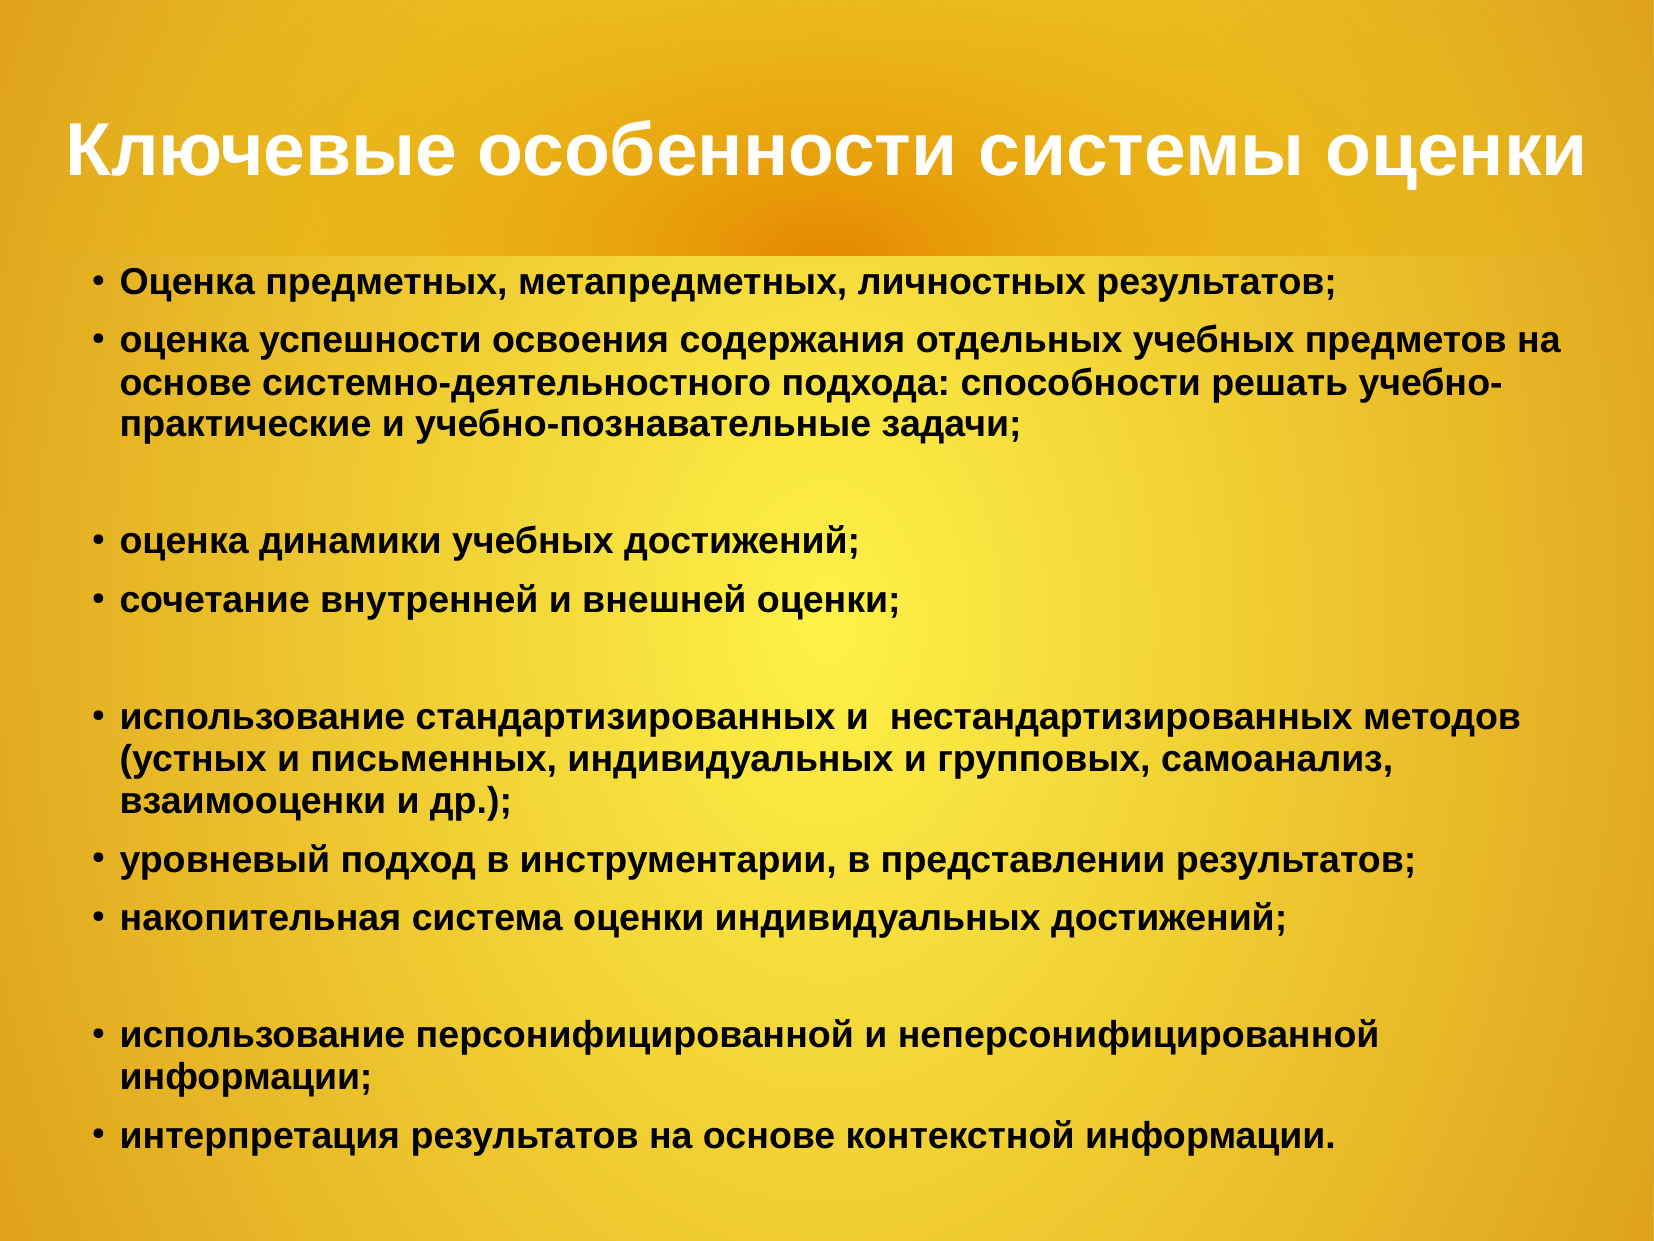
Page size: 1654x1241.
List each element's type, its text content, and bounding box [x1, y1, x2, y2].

list Оценка предметных, метапредметных, личностных результатов; оценка успешности освоения содержания отдельных учебных предметов на основе системно-деятельностного подхода: способности решать учебно-практические и учебно-познавательные задачи; оценка динамики учебных достижений; сочетание внутренней и внешней оценки; использование стандартизированных и нестандартизированных методов (устных и письменных, индивидуальных и групповых, самоанализ, взаимооценки и др.); уровневый подход в инструментарии, в представлении результатов; накопительная система оценки индивидуальных достижений; использование персонифицированной и неперсонифицированной информации; интерпретация результатов на основе контекстной информации. [82, 260, 1571, 1158]
title Ключевые особенности системы оценки [59, 38, 1595, 261]
